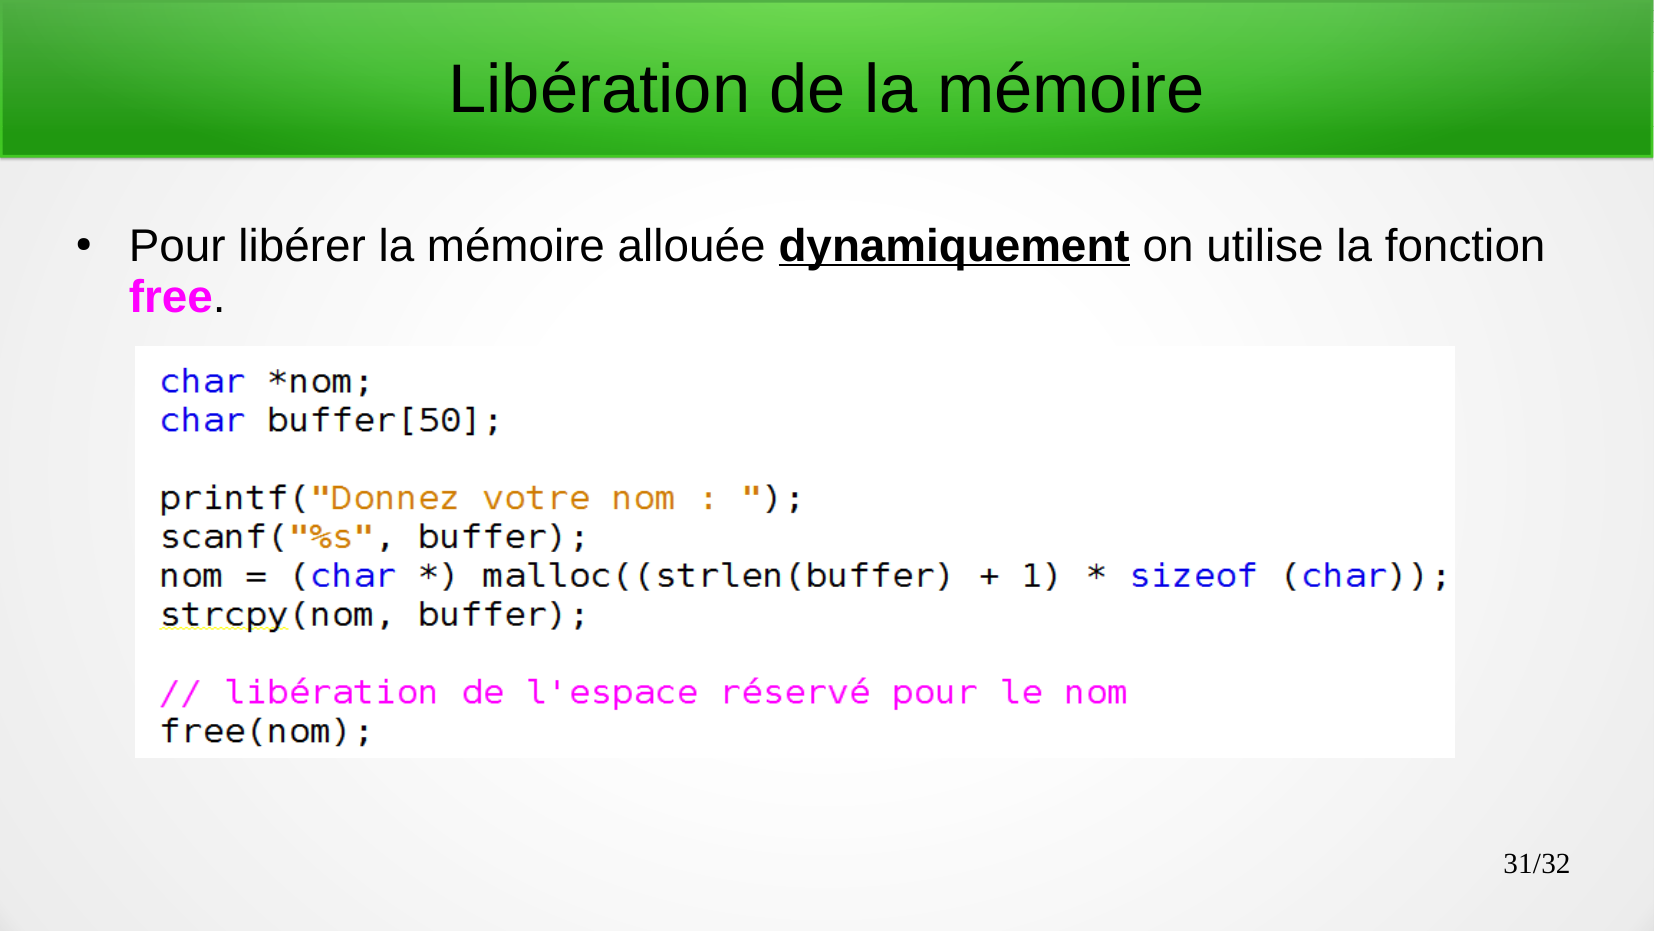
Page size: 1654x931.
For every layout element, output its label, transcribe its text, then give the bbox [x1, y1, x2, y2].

list Pour libérer la mémoire allouée dynamiquement on utilise la fonction free. [57, 219, 1547, 669]
picture [135, 346, 1455, 758]
title Libération de la mémoire [82, 35, 1571, 142]
